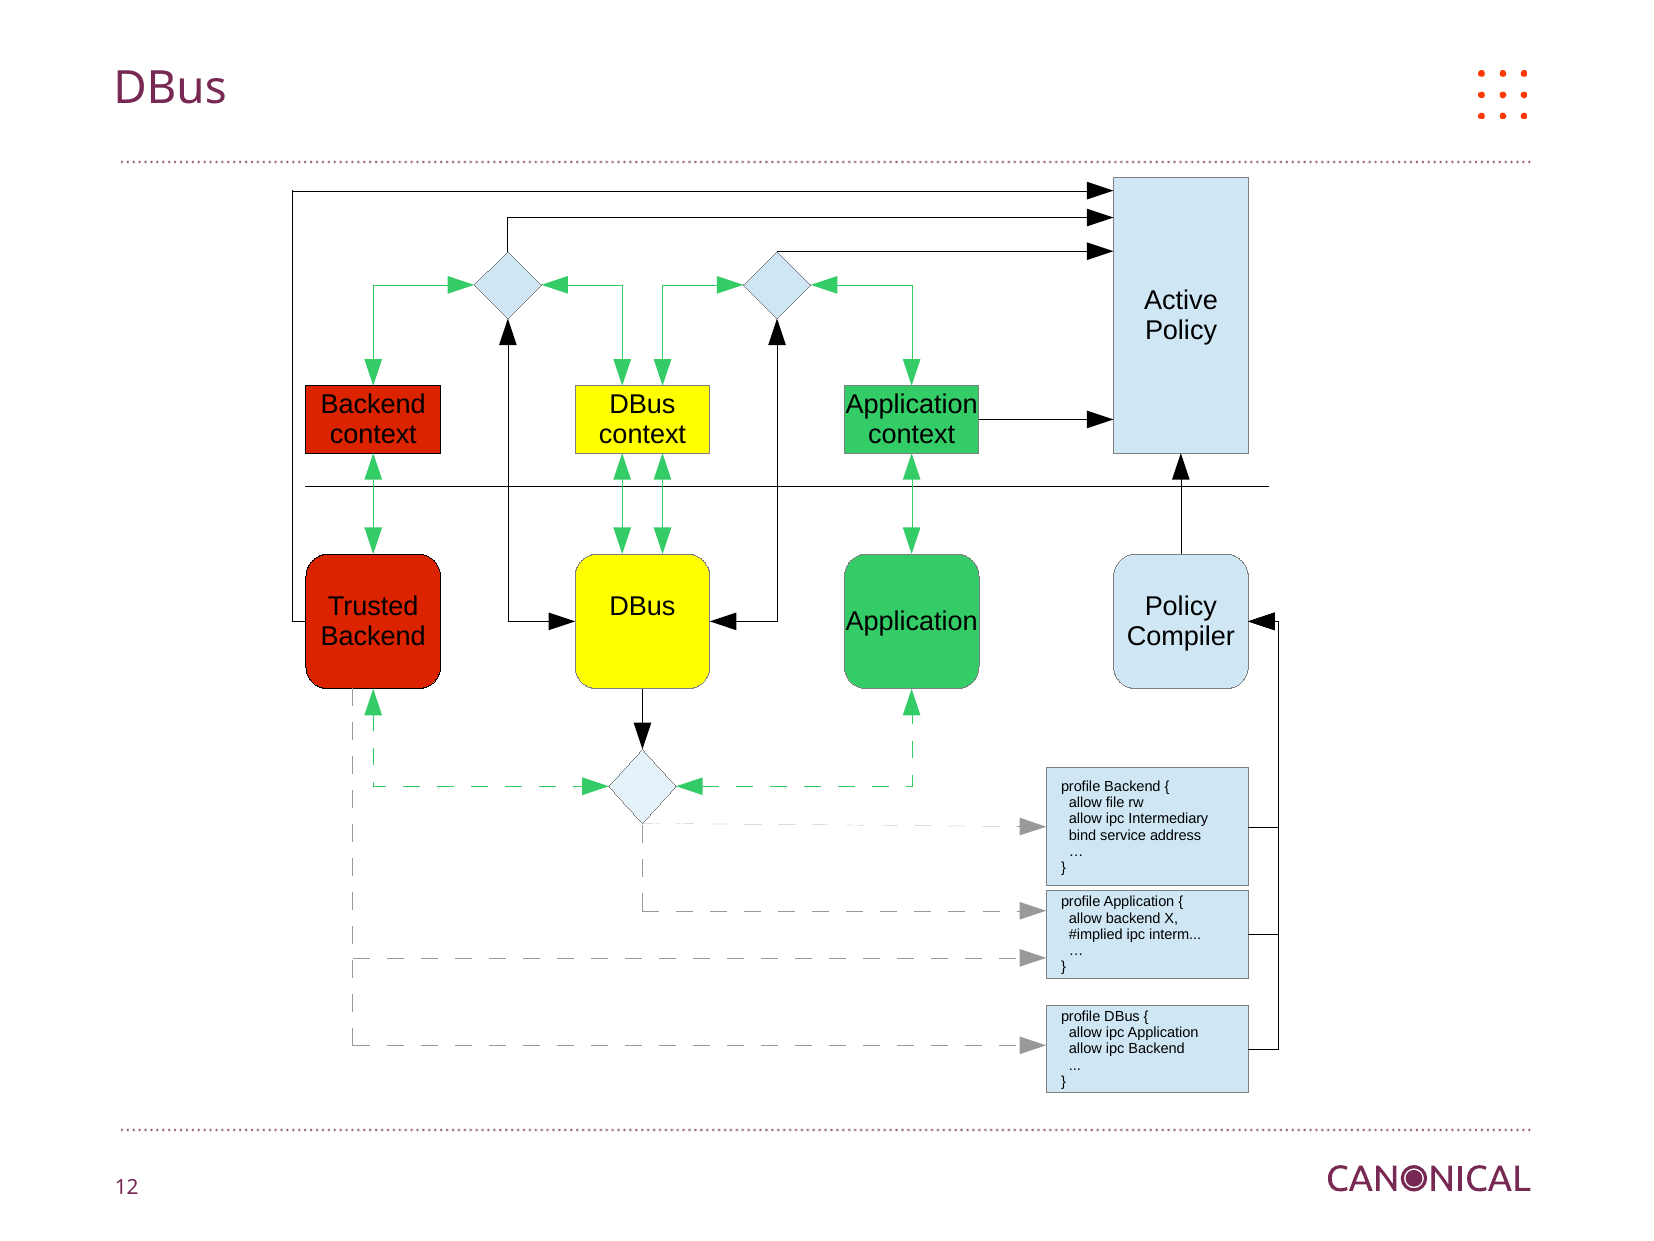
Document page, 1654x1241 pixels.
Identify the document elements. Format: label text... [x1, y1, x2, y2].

picture [111, 1127, 1533, 1134]
title DBus [113, 60, 1382, 112]
text_box DBus [575, 554, 710, 689]
text_box [743, 252, 811, 318]
text_box Trusted Backend [305, 554, 441, 689]
text_box Backend context [305, 385, 441, 454]
text_box profile Application { allow backend X, #implied ipc interm... … } [1046, 890, 1249, 979]
picture [111, 159, 1533, 166]
text_box DBus context [575, 385, 710, 454]
text_box [474, 251, 541, 318]
text_box Application context [844, 385, 979, 454]
text_box profile DBus { allow ipc Application allow ipc Backend ... } [1046, 1005, 1249, 1093]
text_box profile Backend { allow file rw allow ipc Intermediary bind service address … } [1046, 767, 1249, 886]
text_box Active Policy [1113, 177, 1249, 454]
text_box Application [844, 554, 980, 689]
picture [1478, 70, 1527, 119]
text_box Policy Compiler [1113, 554, 1249, 689]
text_box [609, 749, 676, 823]
